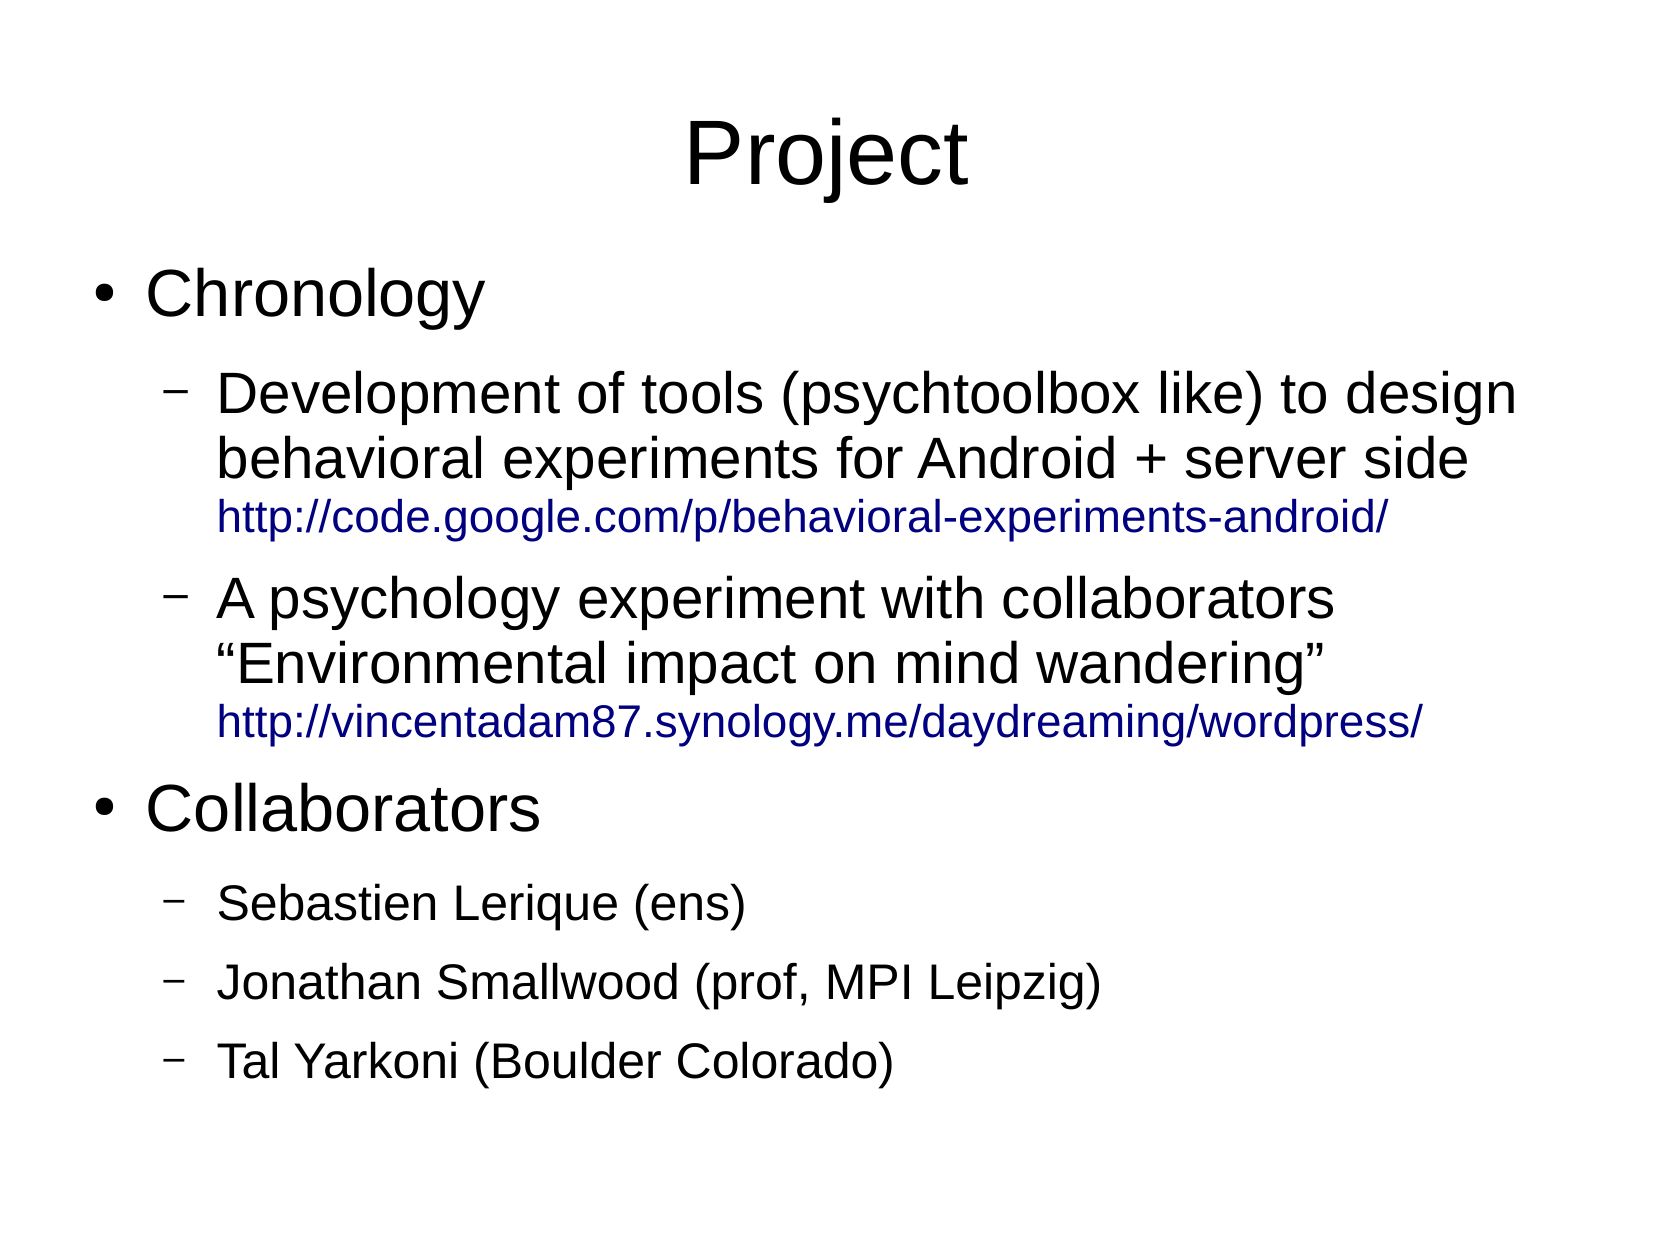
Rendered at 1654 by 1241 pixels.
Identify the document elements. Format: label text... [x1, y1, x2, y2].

list Chronology Development of tools (psychtoolbox like) to design behavioral experiments for Android + server side http://code.google.com/p/behavioral-experiments-android/ A psychology experiment with collaborators “Environmental impact on mind wandering” http://vincentadam87.synology.me/daydreaming/wordpress/ Collaborators Sebastien Lerique (ens) Jonathan Smallwood (prof, MPI Leipzig) Tal Yarkoni (Boulder Colorado) [74, 256, 1531, 1202]
title Project [82, 49, 1571, 257]
